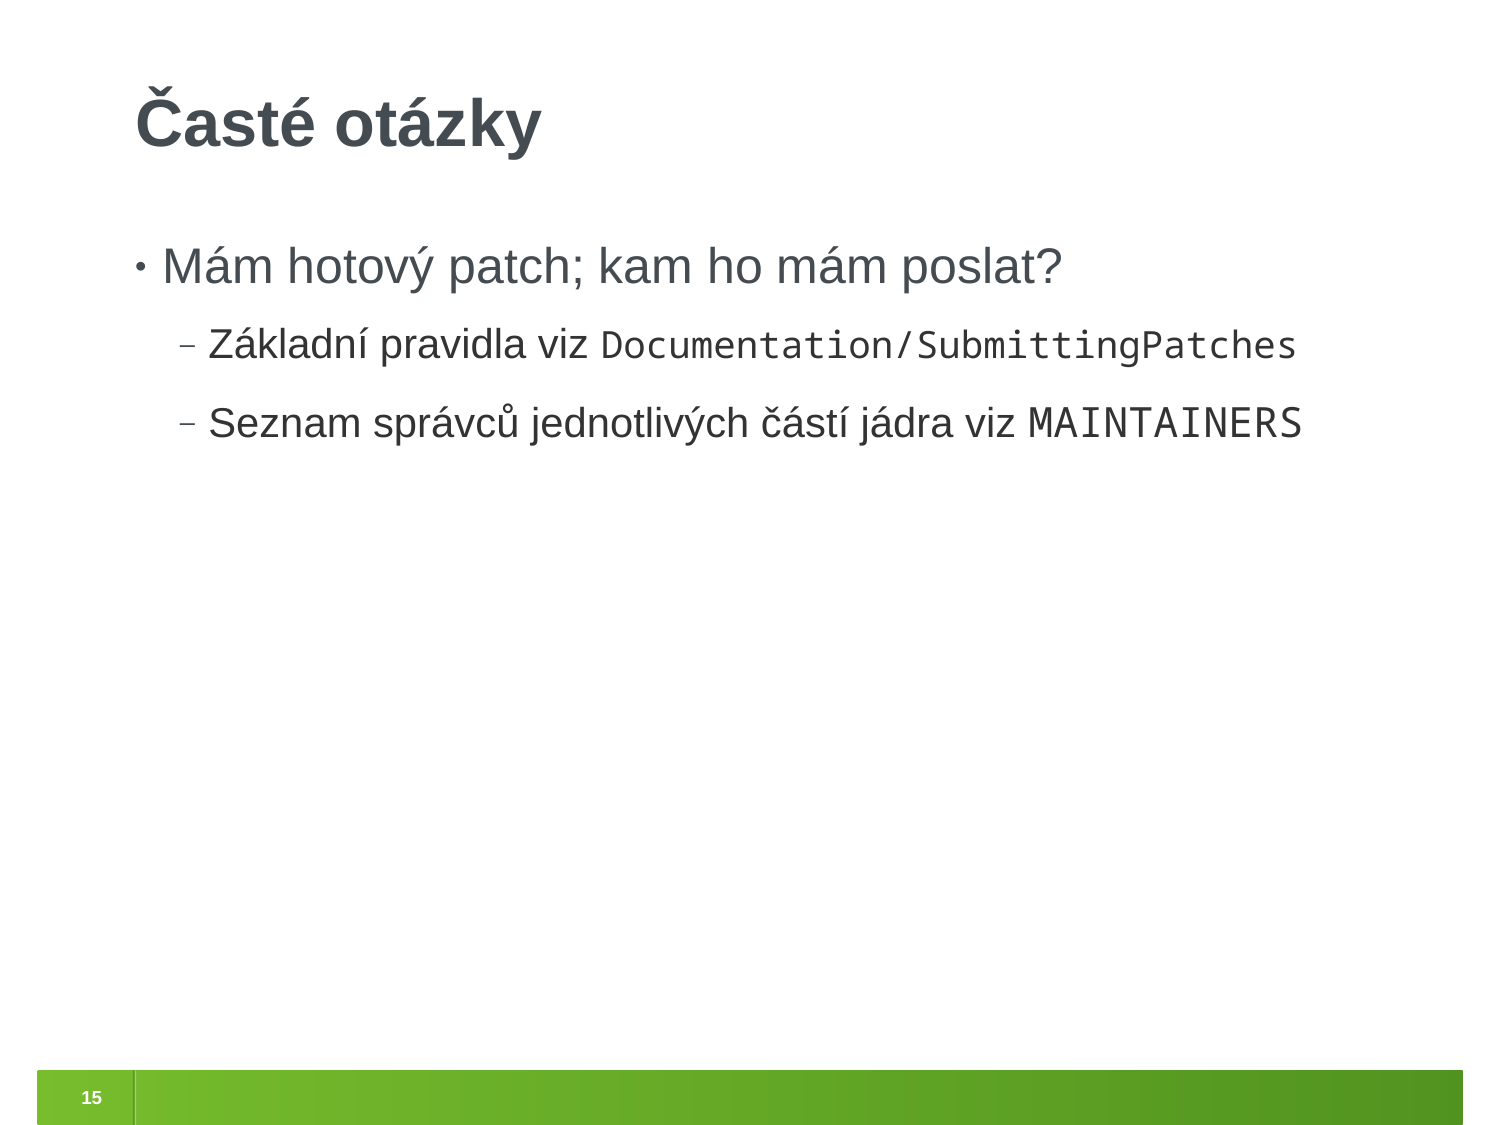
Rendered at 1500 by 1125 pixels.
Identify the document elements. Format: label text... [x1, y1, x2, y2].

title Časté otázky [135, 41, 1372, 204]
list Mám hotový patch; kam ho mám poslat? Základní pravidla viz Documentation/SubmittingPatches Seznam správců jednotlivých částí jádra viz MAINTAINERS [135, 238, 1372, 982]
